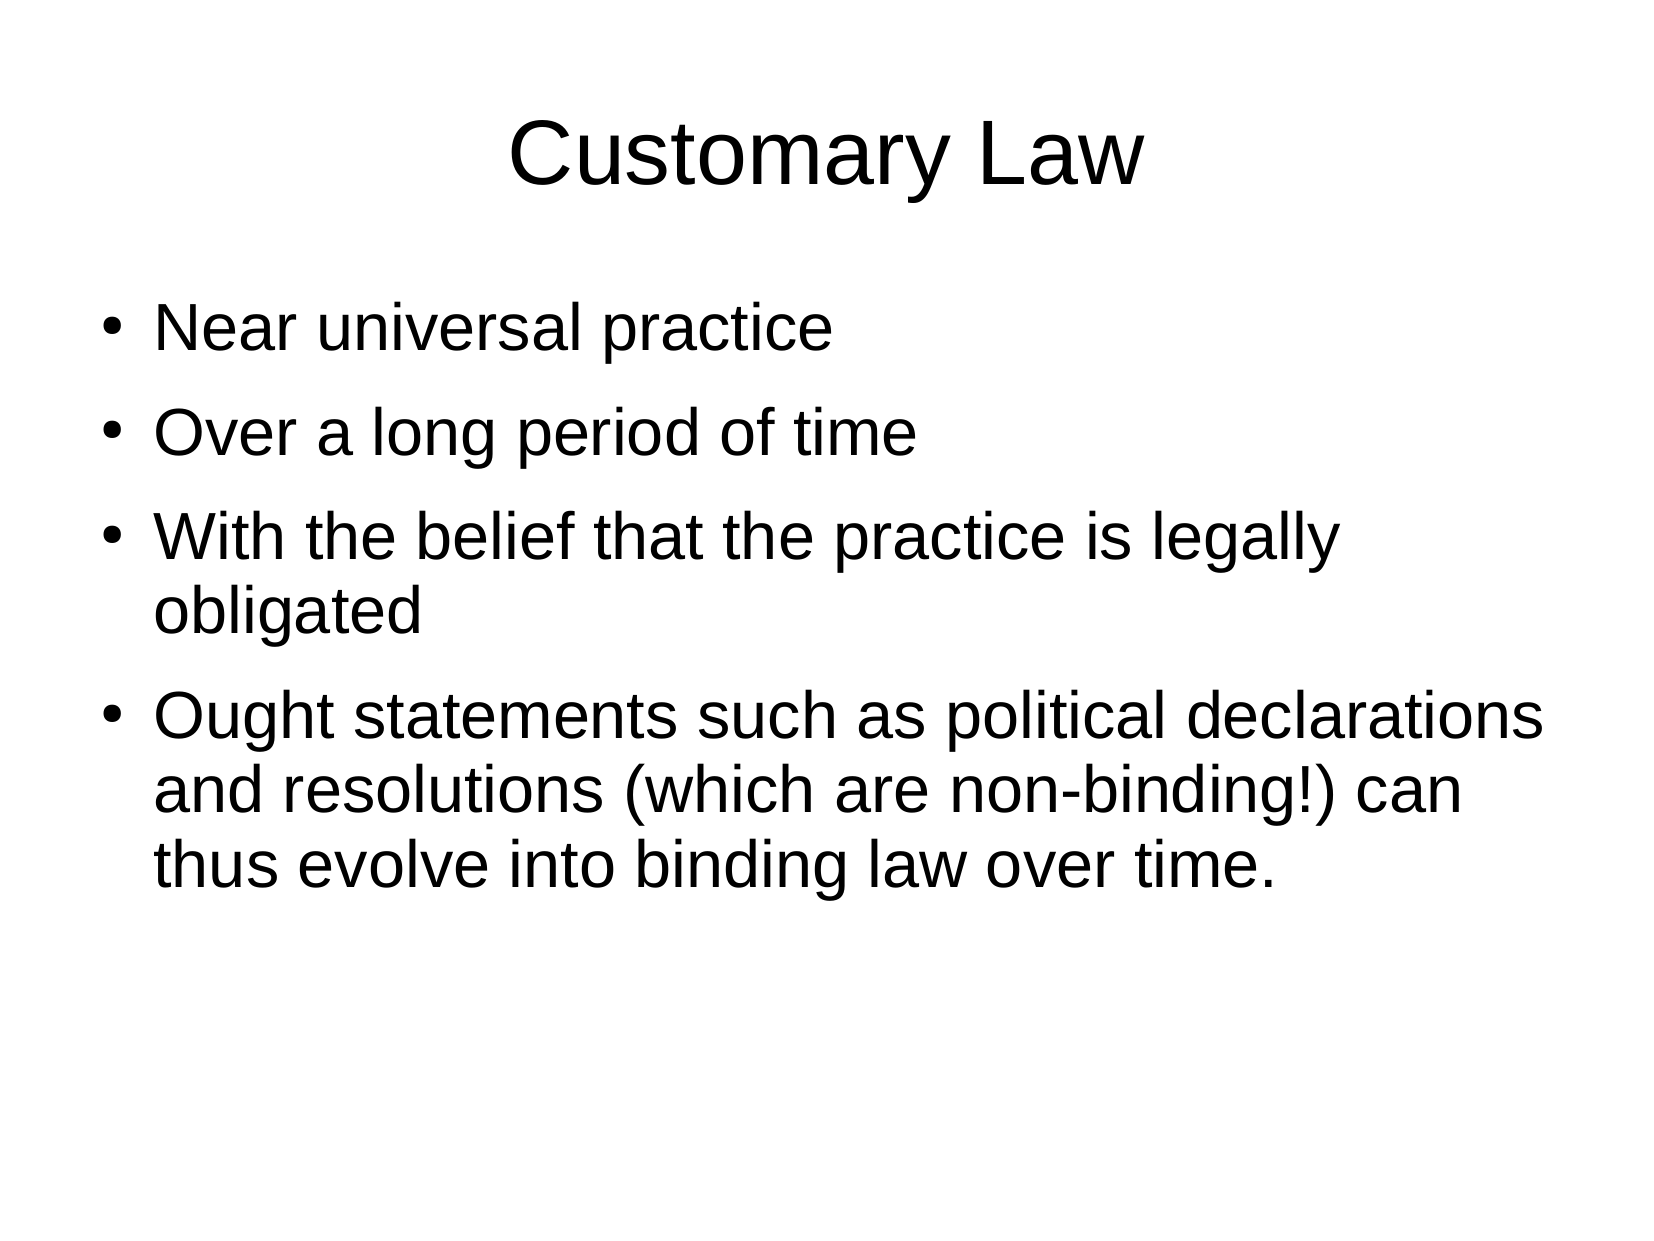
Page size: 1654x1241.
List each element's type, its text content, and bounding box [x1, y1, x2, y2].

title Customary Law [82, 49, 1571, 257]
list Near universal practice Over a long period of time With the belief that the practice is legally obligated Ought statements such as political declarations and resolutions (which are non-binding!) can thus evolve into binding law over time. [82, 290, 1571, 1109]
